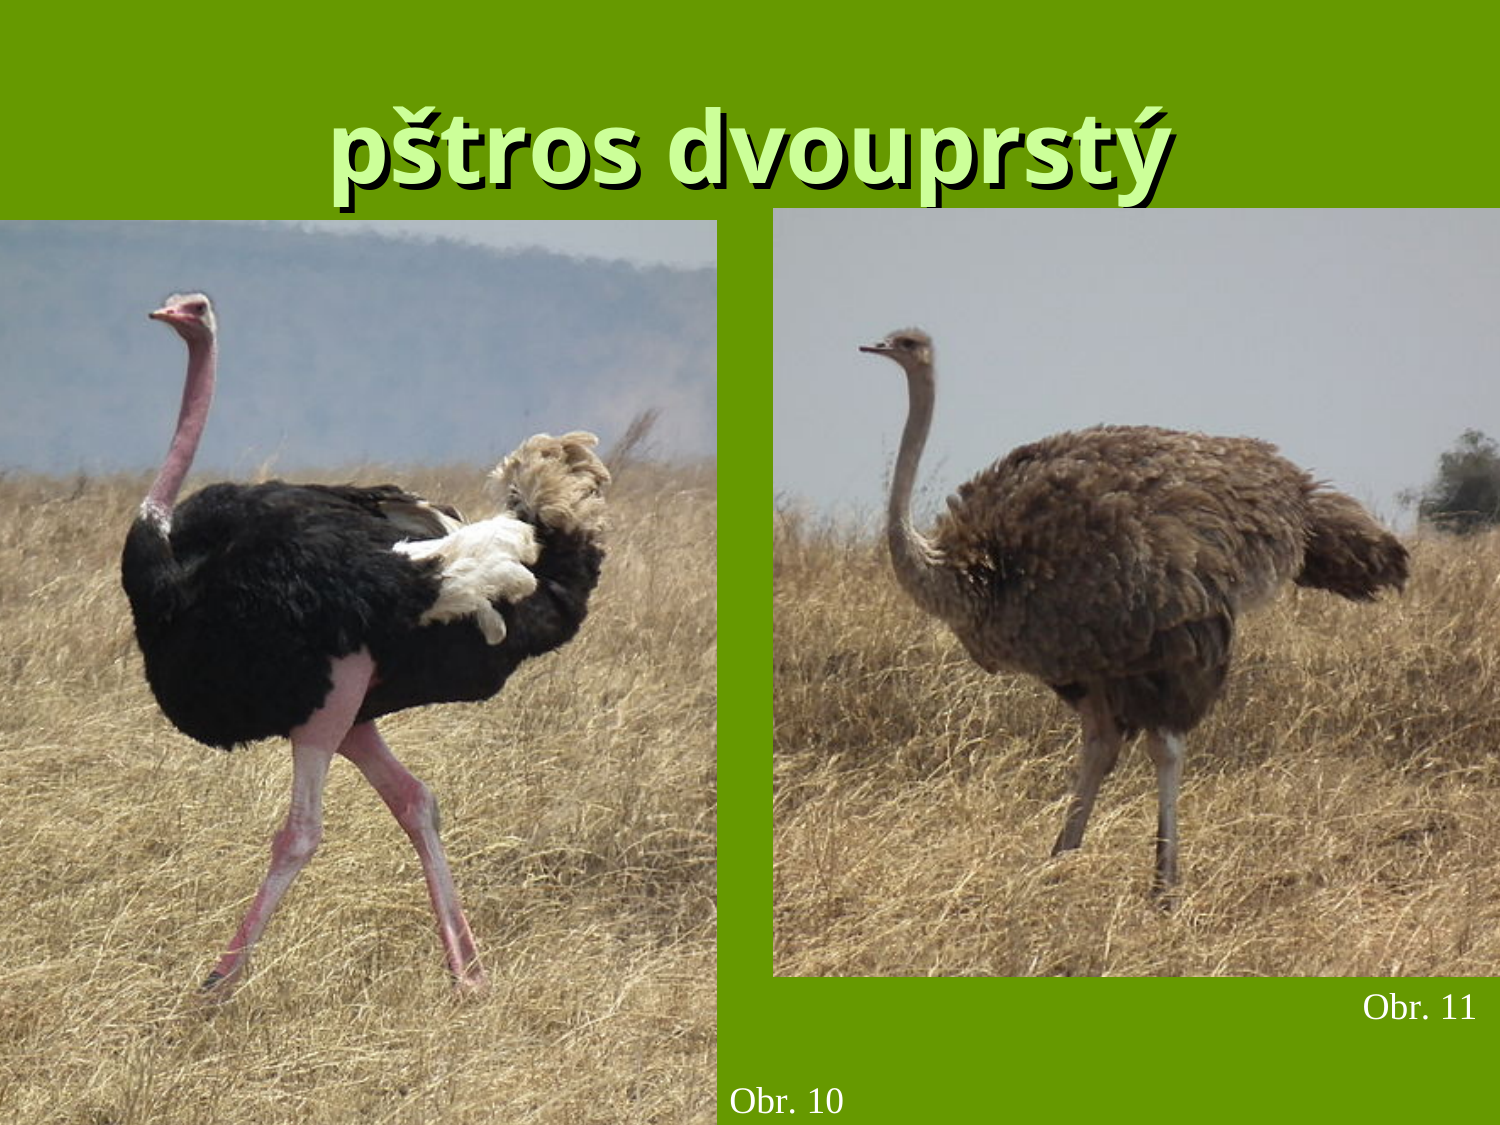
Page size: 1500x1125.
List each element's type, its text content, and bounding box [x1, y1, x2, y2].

title pštros dvouprstý [75, 0, 1426, 288]
picture [773, 208, 1500, 977]
picture [0, 220, 717, 1125]
text_box Obr. 11 [1328, 974, 1500, 1035]
text_box Obr. 10 [714, 1068, 892, 1125]
